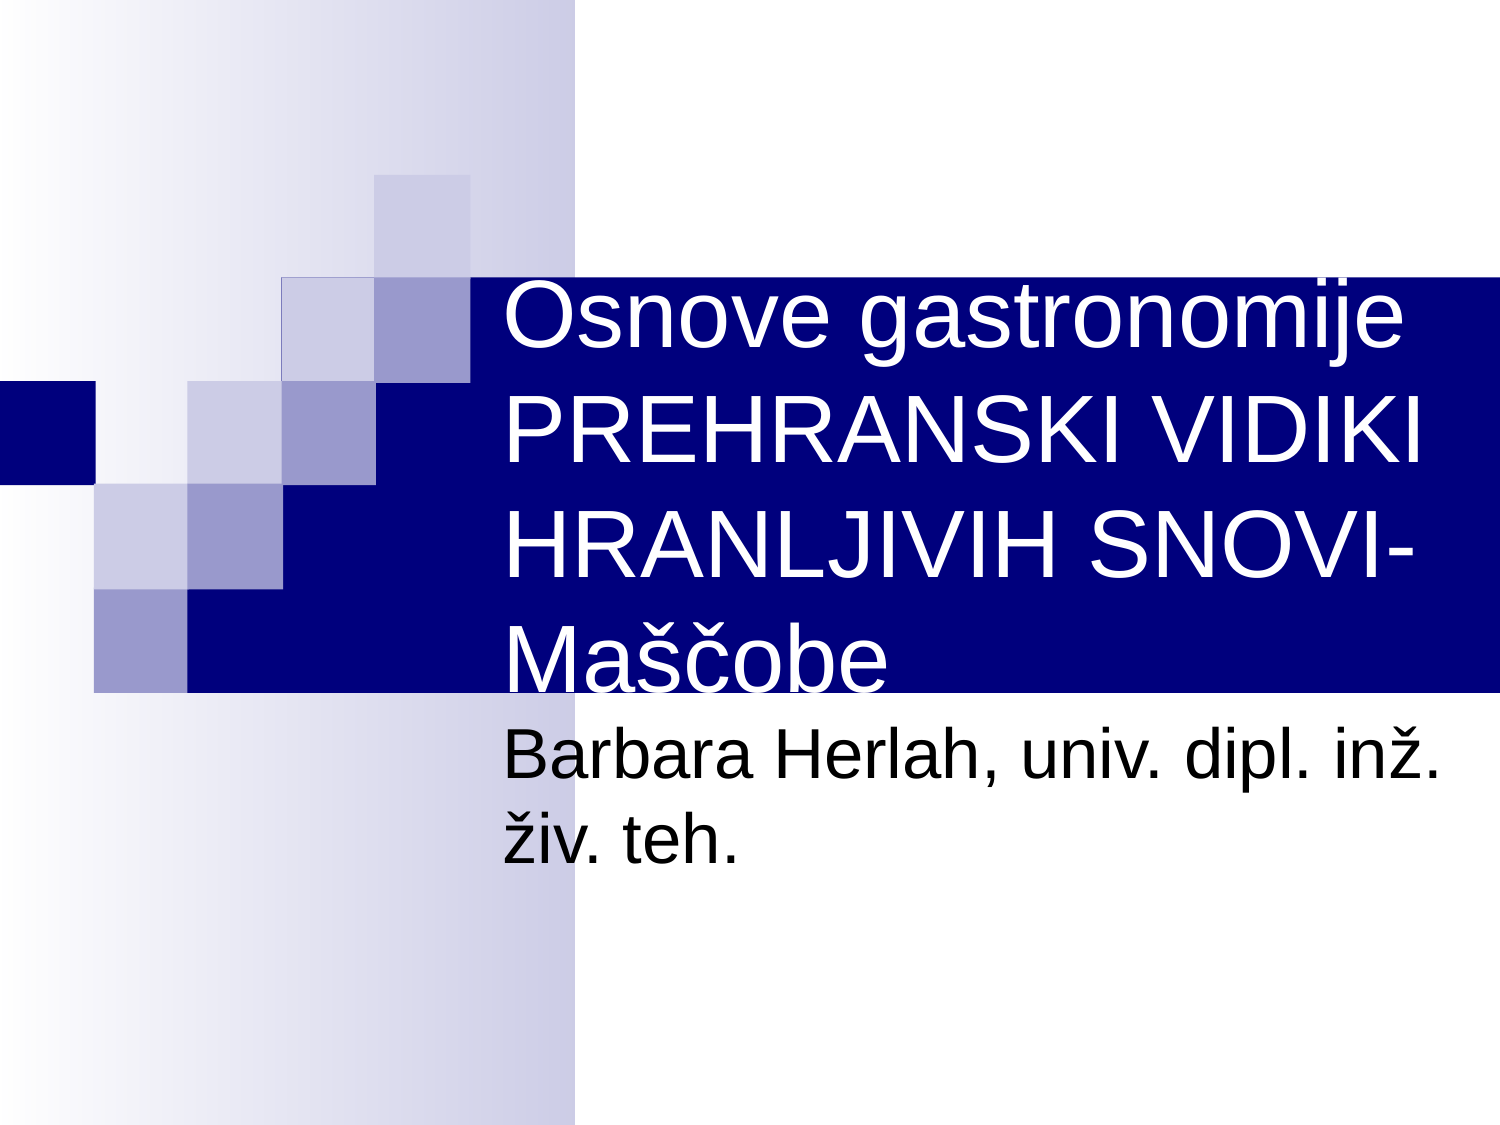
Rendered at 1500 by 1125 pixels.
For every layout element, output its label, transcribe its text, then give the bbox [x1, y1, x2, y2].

text_box Barbara Herlah, univ. dipl. inž. živ. teh. [487, 699, 1476, 988]
title Osnove gastronomije PREHRANSKI VIDIKI HRANLJIVIH SNOVI- Maščobe [487, 243, 1476, 699]
